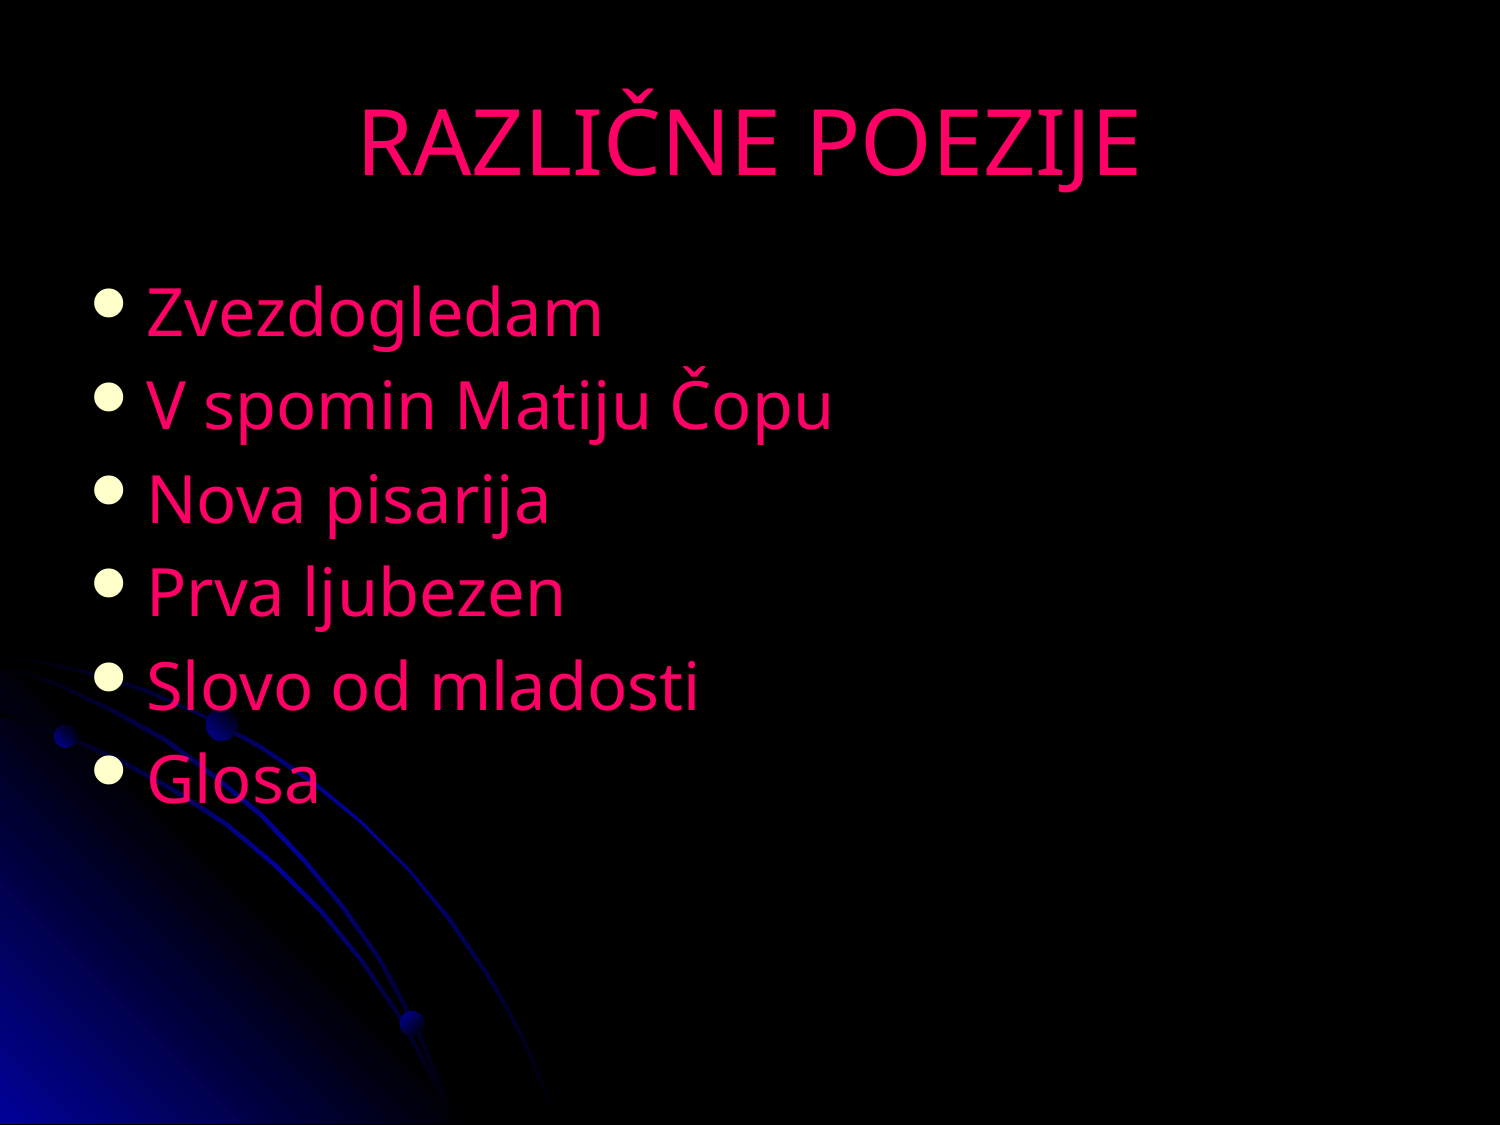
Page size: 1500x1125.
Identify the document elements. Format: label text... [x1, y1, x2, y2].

title RAZLIČNE POEZIJE [75, 45, 1425, 233]
list Zvezdogledam V spomin Matiju Čopu Nova pisarija Prva ljubezen Slovo od mladosti Glosa [75, 262, 1425, 1006]
